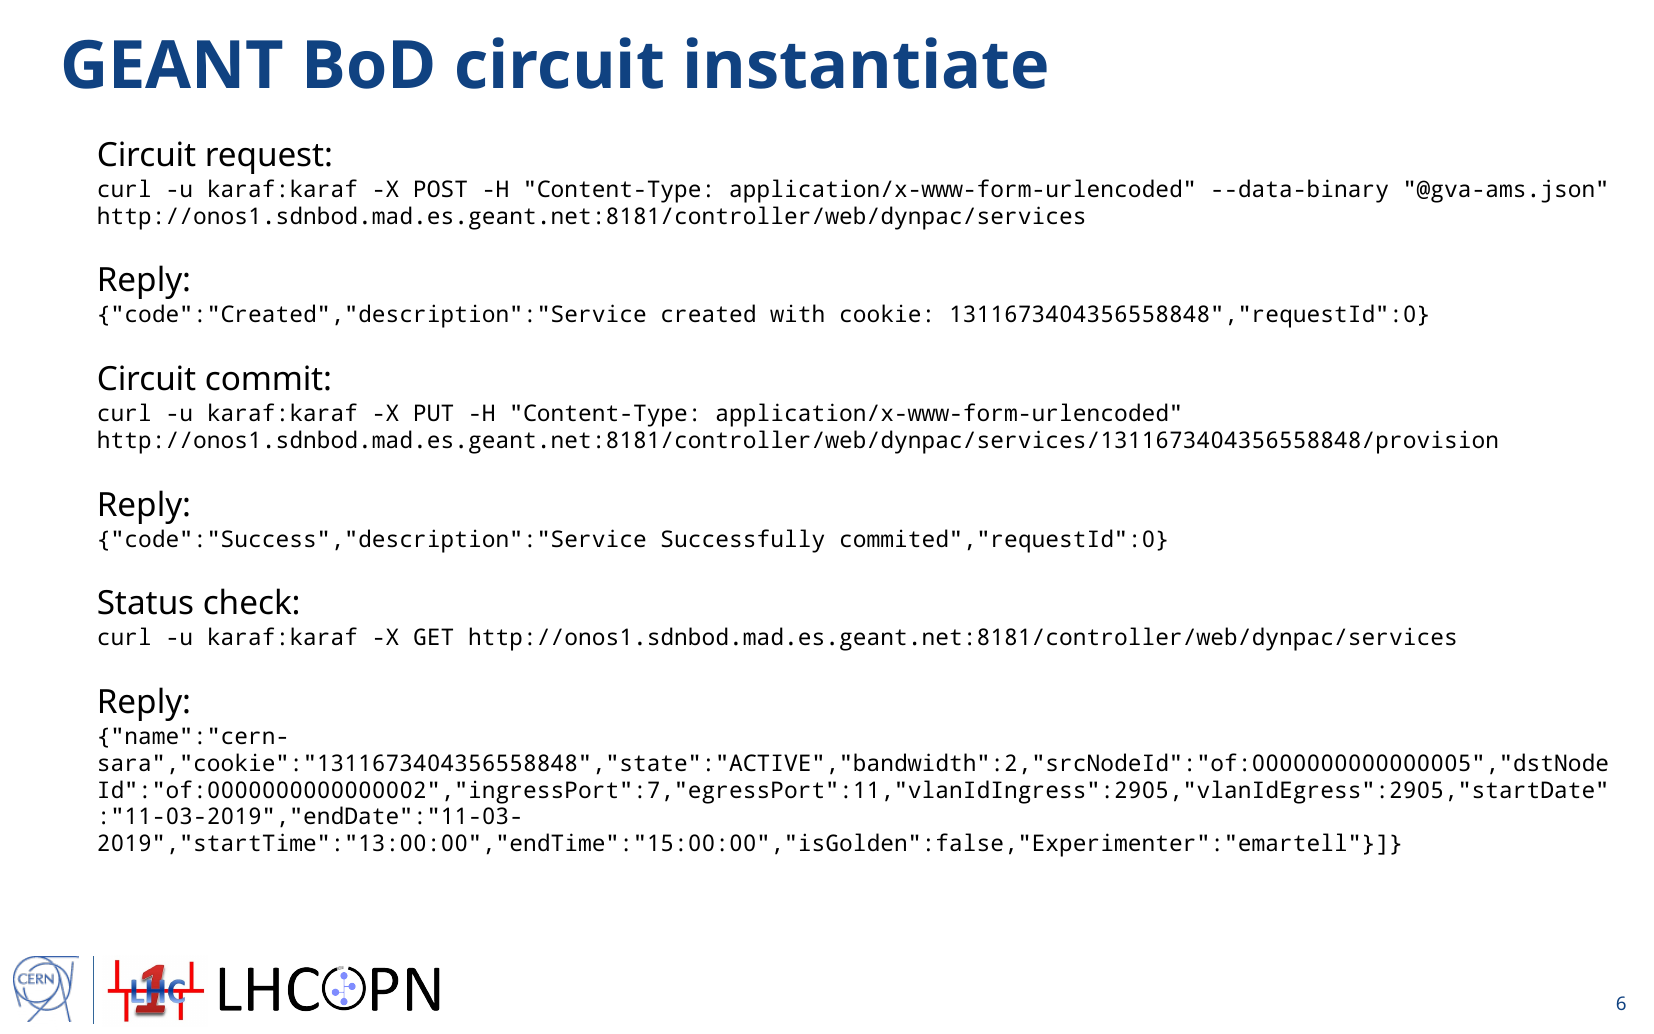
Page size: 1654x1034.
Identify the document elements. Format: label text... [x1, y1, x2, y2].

picture [13, 956, 79, 1032]
text_box Circuit request: curl -u karaf:karaf -X POST -H "Content-Type: application/x-www-form-urlencoded" --data-binary "@gva-ams.json" http://onos1.sdnbod.mad.es.geant.net:8181/controller/web/dynpac/services Reply: {"code":"Created","description":"Service created with cookie: 1311673404356558848","requestId":0} Circuit commit: curl -u karaf:karaf -X PUT -H "Content-Type: application/x-www-form-urlencoded" http://onos1.sdnbod.mad.es.geant.net:8181/controller/web/dynpac/services/1311673404356558848/provision Reply: {"code":"Success","description":"Service Successfully commited","requestId":0} Status check: curl -u karaf:karaf -X GET http://onos1.sdnbod.mad.es.geant.net:8181/controller/web/dynpac/services Reply: {"name":"cern-sara","cookie":"1311673404356558848","state":"ACTIVE","bandwidth":2,"srcNodeId":"of:0000000000000005","dstNodeId":"of:0000000000000002","ingressPort":7,"egressPort":11,"vlanIdIngress":2905,"vlanIdEgress":2905,"startDate":"11-03-2019","endDate":"11-03-2019","startTime":"13:00:00","endTime":"15:00:00","isGolden":false,"Experimenter":"emartell"}]} [82, 123, 1638, 1032]
title GEANT BoD circuit instantiate [60, 0, 1528, 138]
